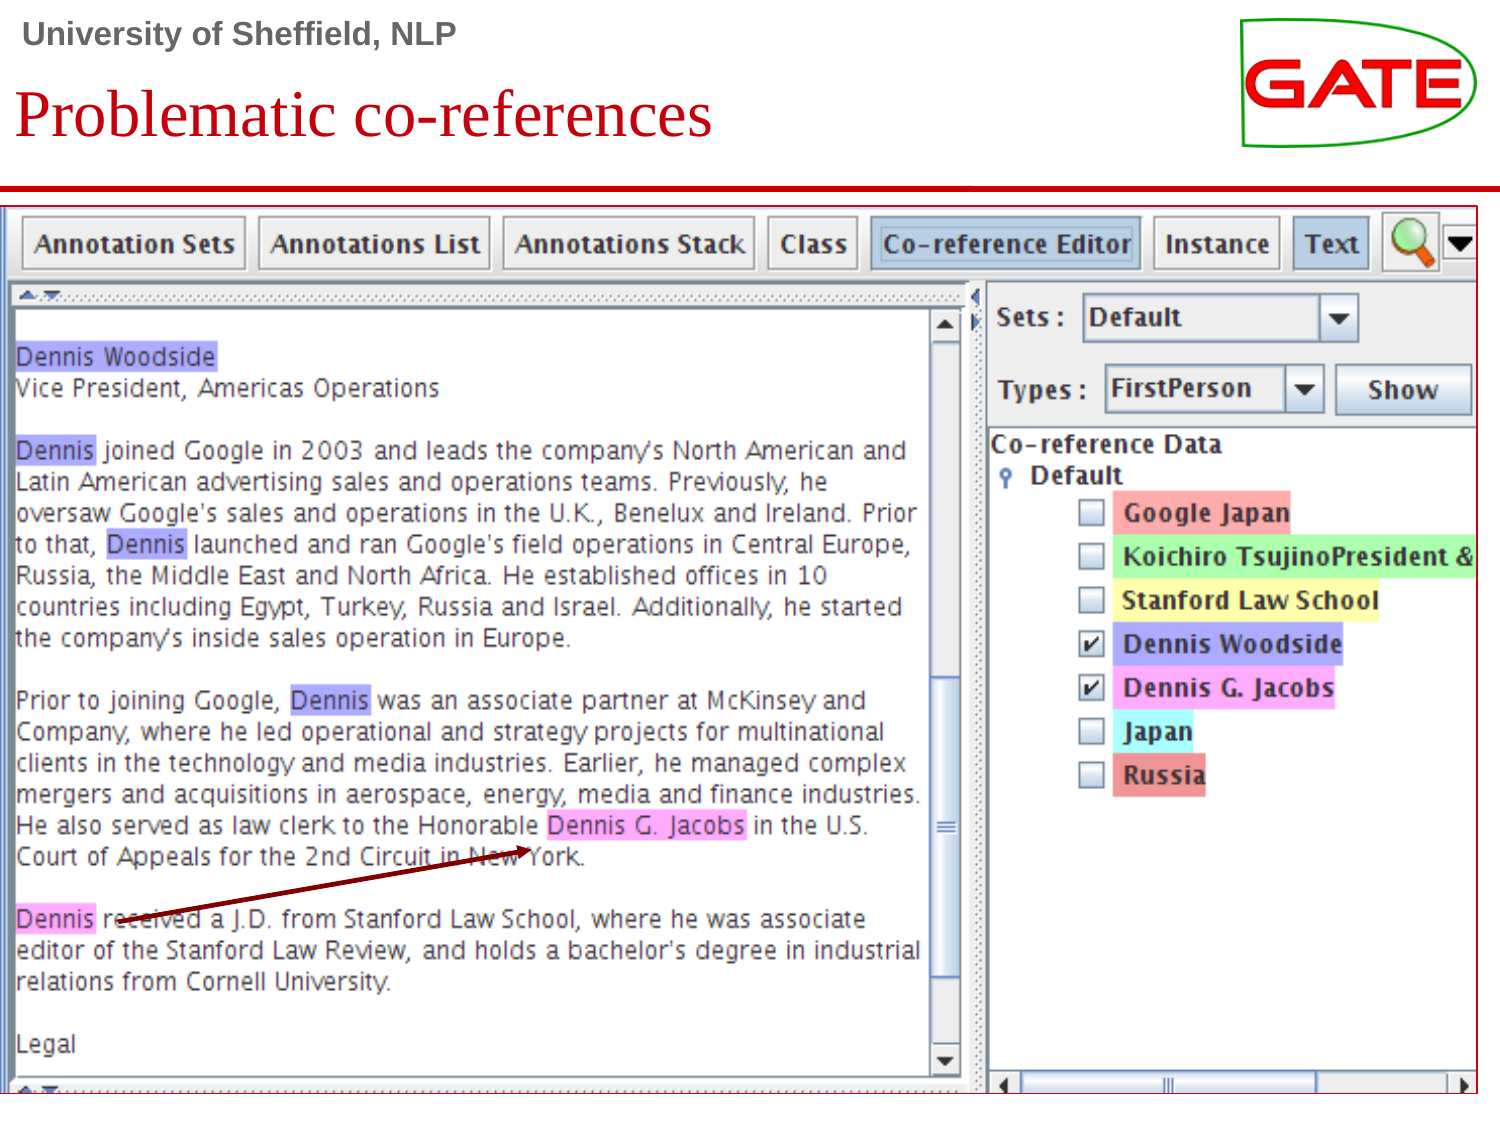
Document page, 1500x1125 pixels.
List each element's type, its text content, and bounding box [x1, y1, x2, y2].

picture [0, 206, 1477, 1093]
picture [1241, 18, 1477, 148]
title Problematic co-references [0, 4, 1241, 205]
